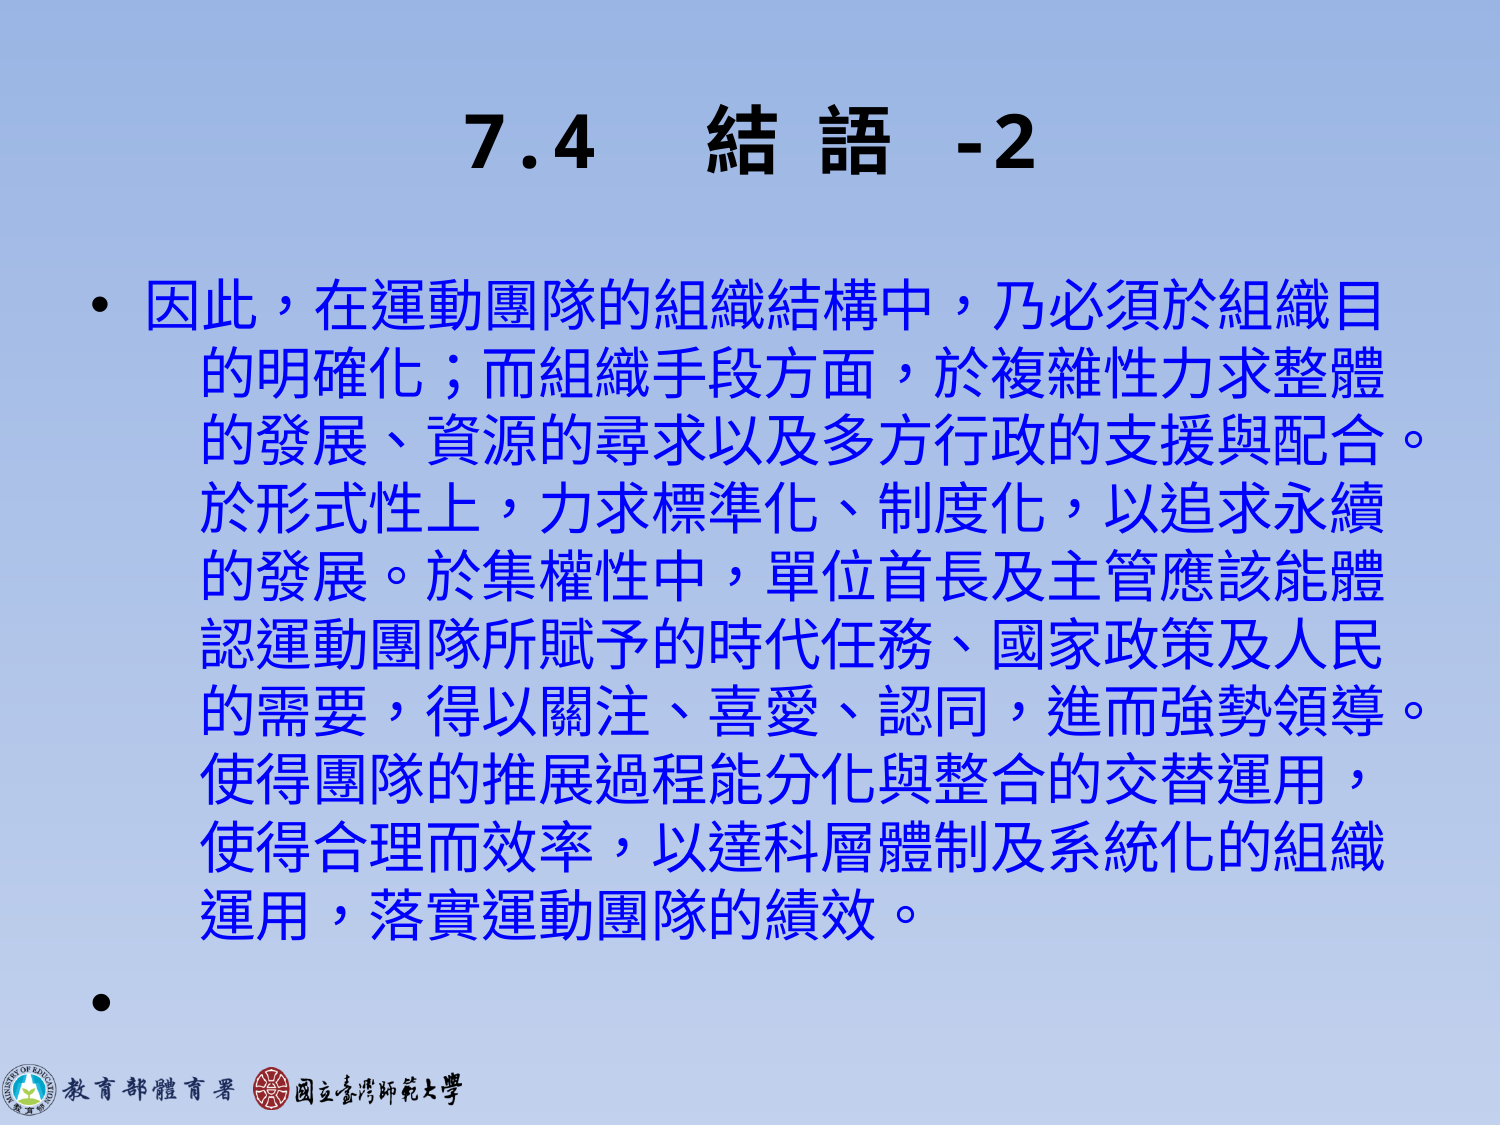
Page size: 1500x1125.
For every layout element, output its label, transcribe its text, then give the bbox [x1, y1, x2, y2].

title 7.4 結 語 -2 [75, 45, 1426, 233]
list 因此，在運動團隊的組織結構中，乃必須於組織目的明確化；而組織手段方面，於複雜性力求整體的發展、資源的尋求以及多方行政的支援與配合。於形式性上，力求標準化、制度化，以追求永續的發展。於集權性中，單位首長及主管應該能體認運動團隊所賦予的時代任務、國家政策及人民的需要，得以關注、喜愛、認同，進而強勢領導。使得團隊的推展過程能分化與整合的交替運用，使得合理而效率，以達科層體制及系統化的組織運用，落實運動團隊的績效。 [75, 262, 1426, 1005]
